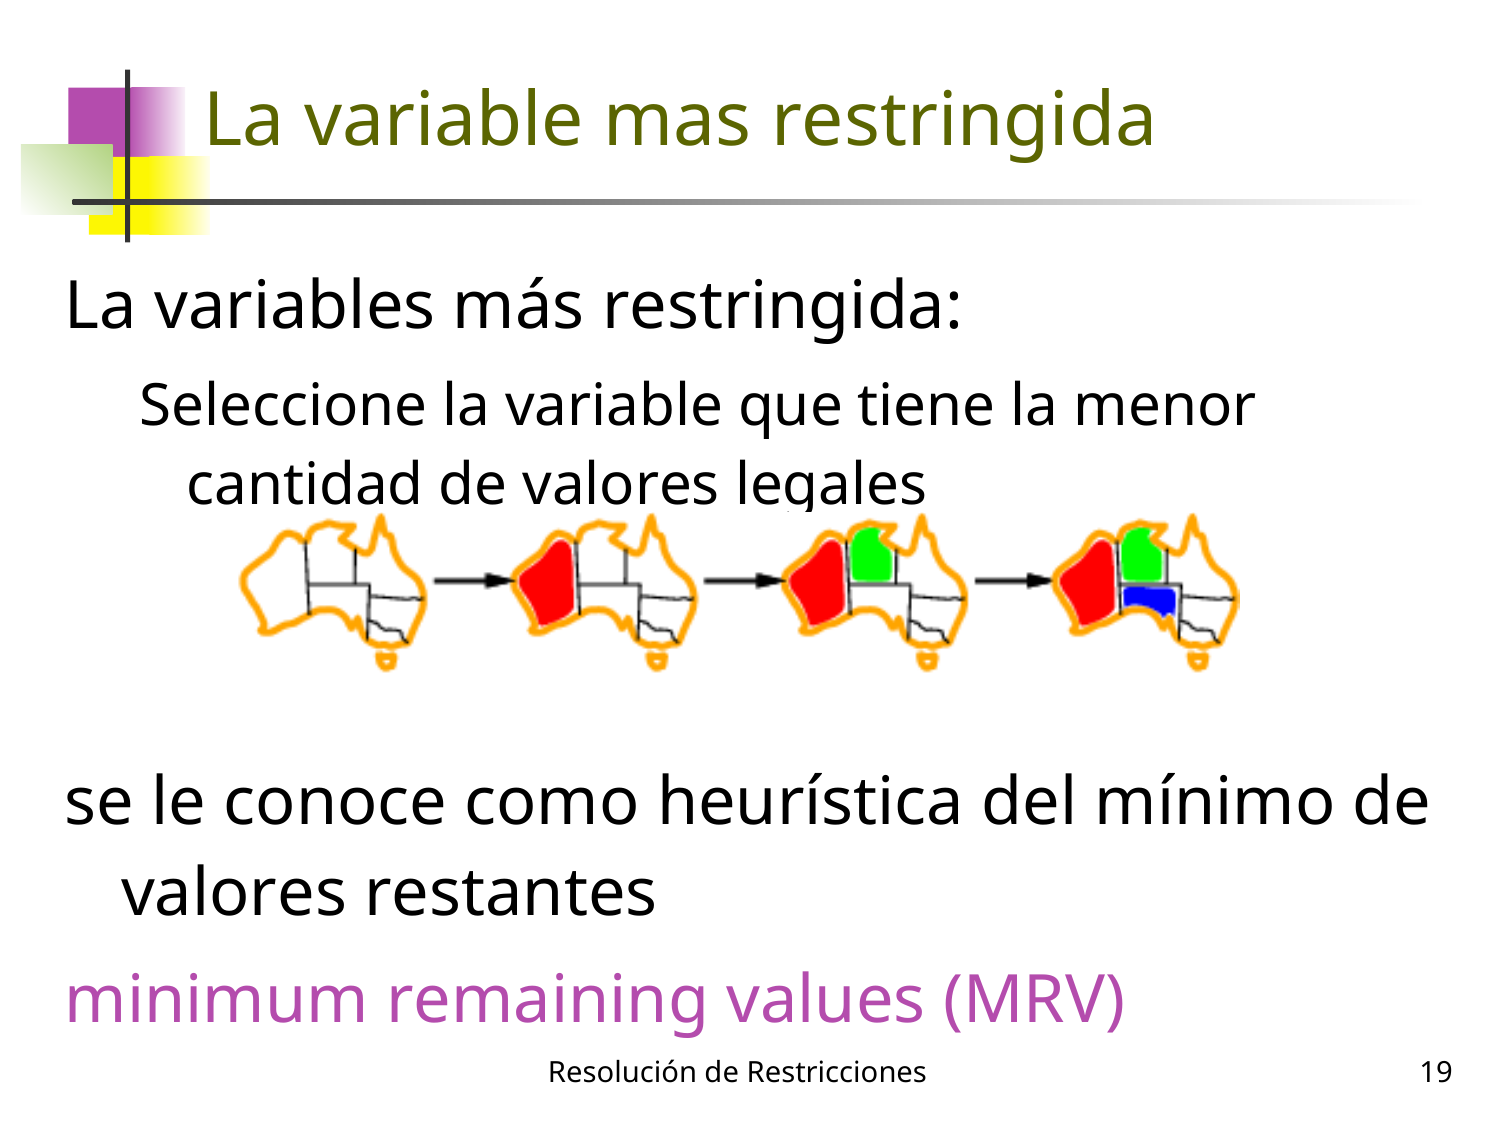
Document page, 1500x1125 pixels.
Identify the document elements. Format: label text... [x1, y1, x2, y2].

list La variables más restringida: Seleccione la variable que tiene la menor cantidad de valores legales se le conoce como heurística del mínimo de valores restantes minimum remaining values (MRV) [50, 249, 1469, 1007]
picture [237, 512, 1240, 676]
title La variable mas restringida [188, 35, 1468, 175]
